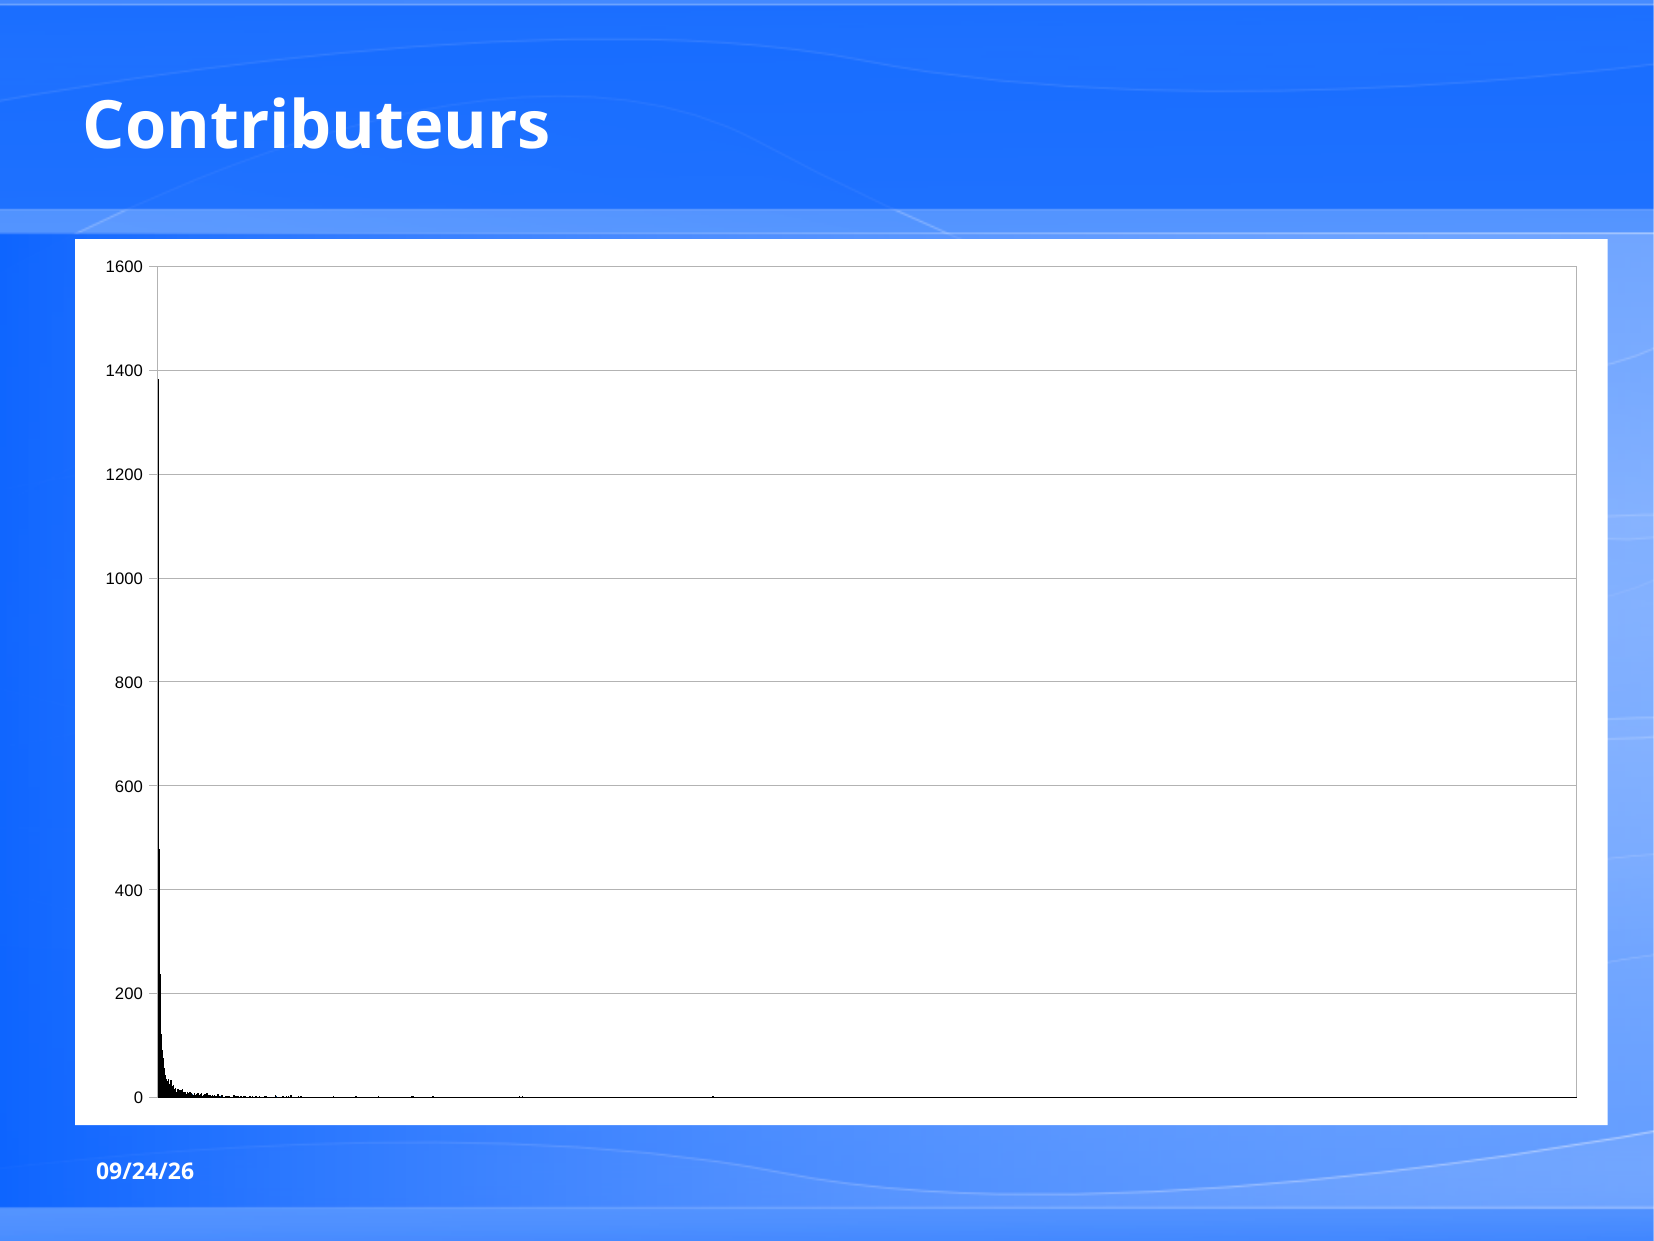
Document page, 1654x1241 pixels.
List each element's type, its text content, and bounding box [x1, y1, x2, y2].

title Contributeurs [23, 15, 1625, 229]
chart [75, 239, 1608, 1126]
picture [0, 0, 1654, 1241]
